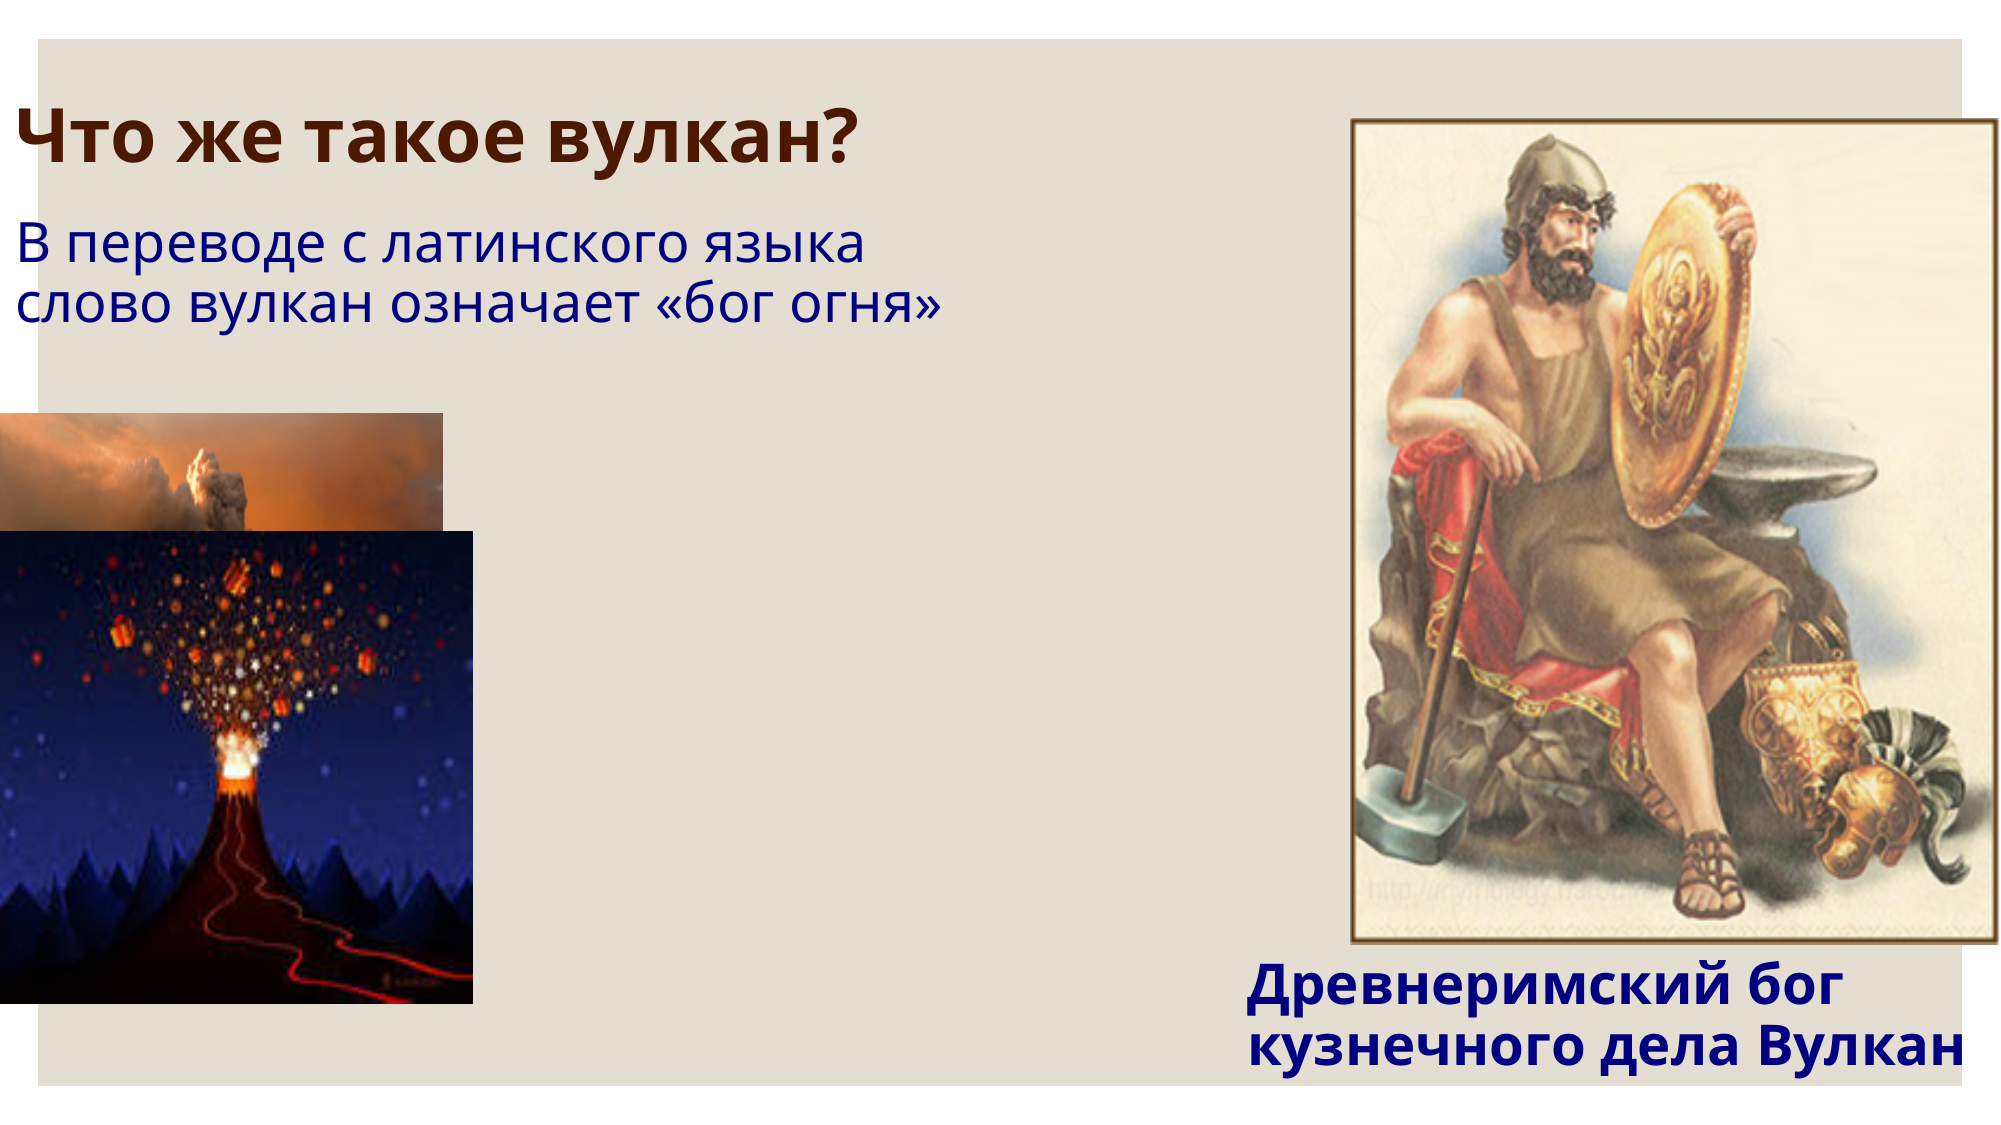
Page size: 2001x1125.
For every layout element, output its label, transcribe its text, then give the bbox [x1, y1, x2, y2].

title Древнеримский бог кузнечного дела Вулкан [1232, 940, 2000, 1093]
picture [0, 413, 473, 1004]
picture [1350, 118, 2000, 940]
title Что же такое вулкан? [0, 70, 906, 198]
title В переводе с латинского языка слово вулкан означает «бог огня» [0, 198, 965, 351]
